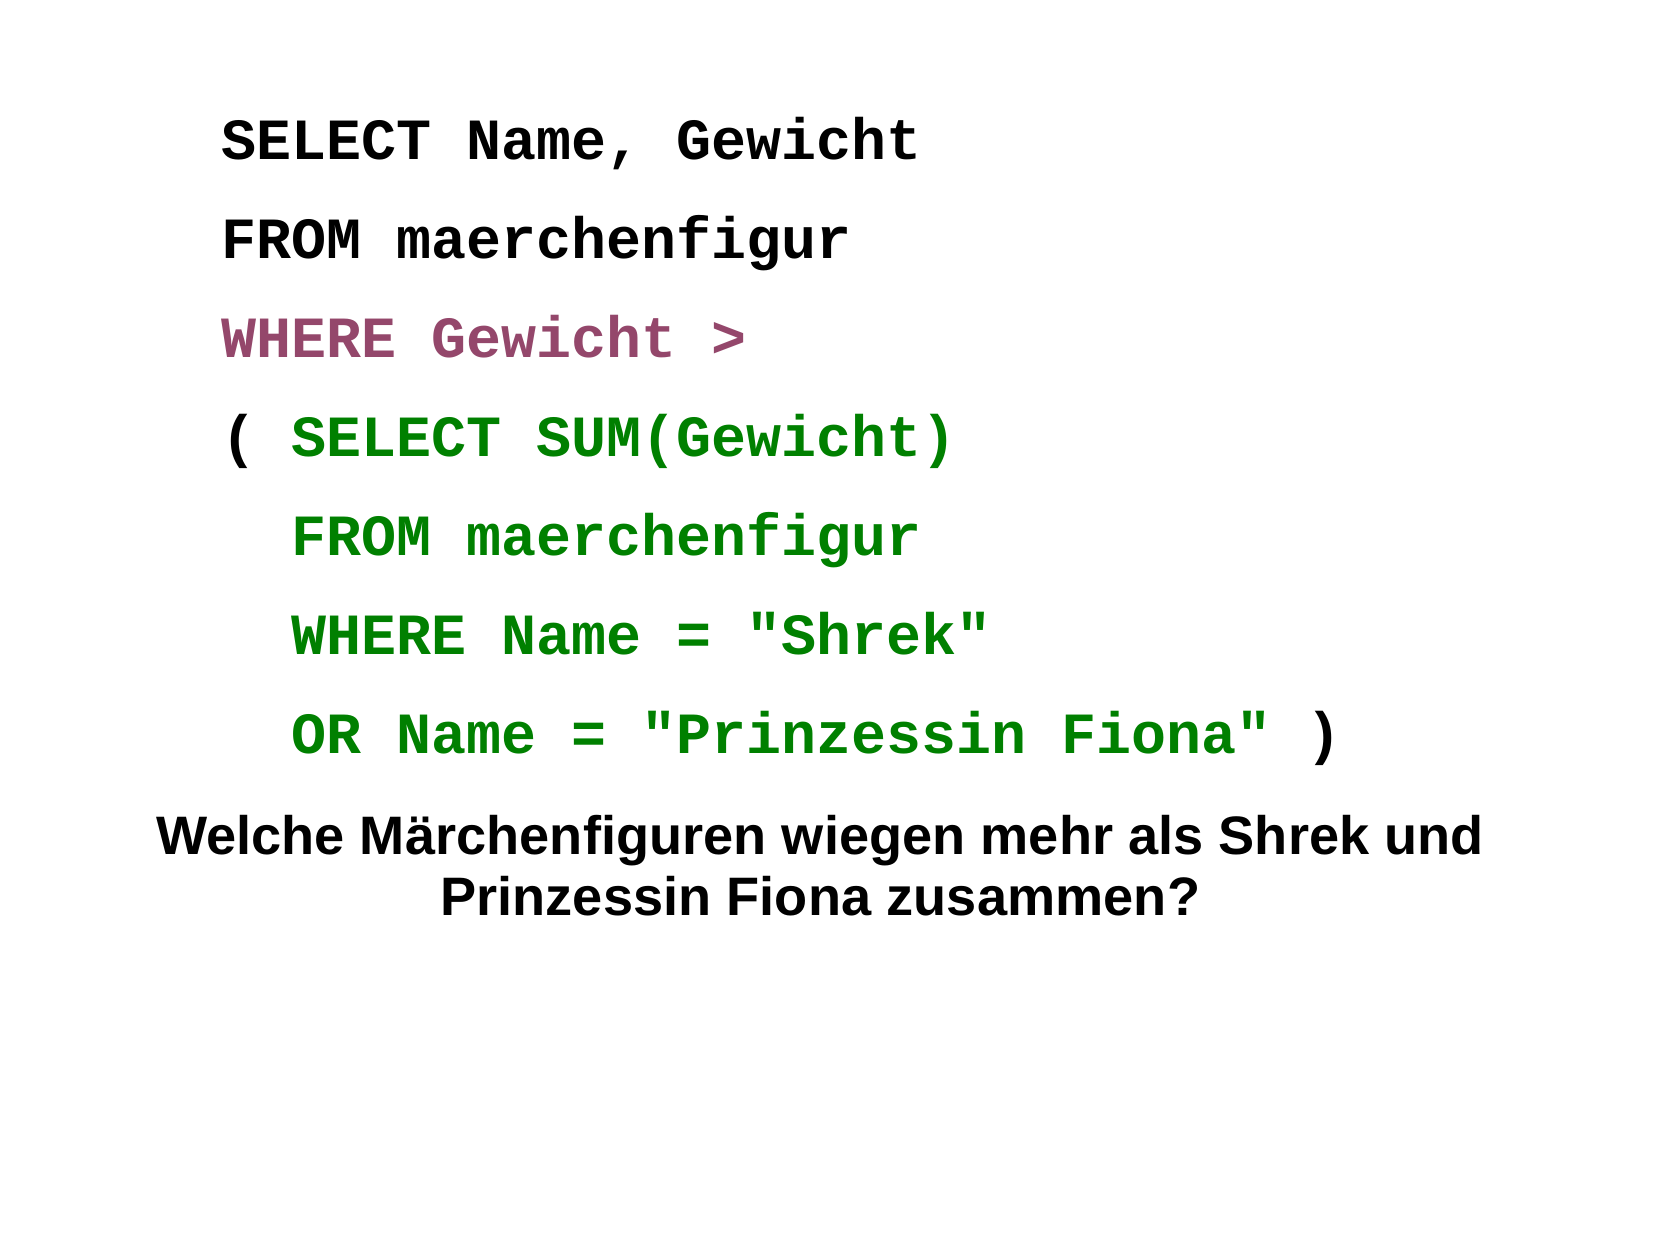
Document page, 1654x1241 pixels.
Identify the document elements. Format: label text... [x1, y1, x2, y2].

text_box SELECT Name, Gewicht FROM maerchenfigur WHERE Gewicht > ( SELECT SUM(Gewicht) FROM maerchenfigur WHERE Name = "Shrek" OR Name = "Prinzessin Fiona" ) [206, 70, 1565, 751]
title Welche Märchenfiguren wiegen mehr als Shrek und Prinzessin Fiona zusammen? [76, 787, 1566, 945]
